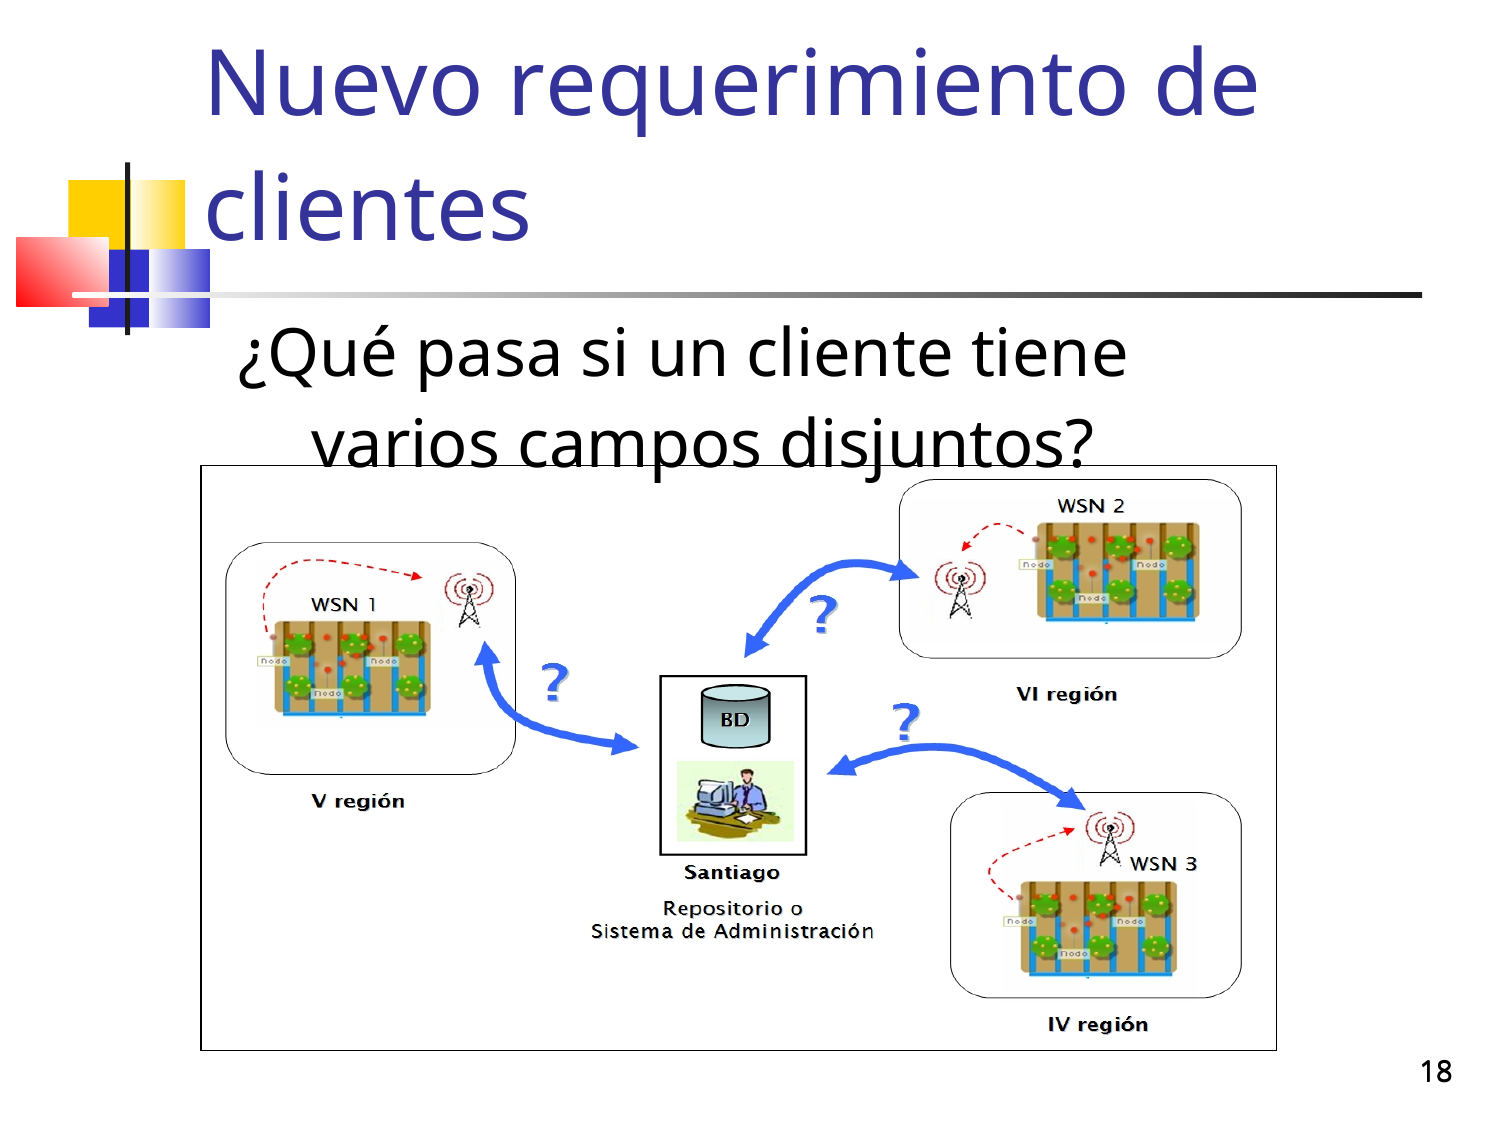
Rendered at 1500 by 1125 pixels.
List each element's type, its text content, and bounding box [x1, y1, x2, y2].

text_box <number> [1155, 1024, 1468, 1100]
list ¿Qué pasa si un cliente tiene varios campos disjuntos? [137, 298, 1232, 469]
picture [201, 466, 1277, 1051]
title Nuevo requerimiento de clientes [188, 35, 1468, 276]
